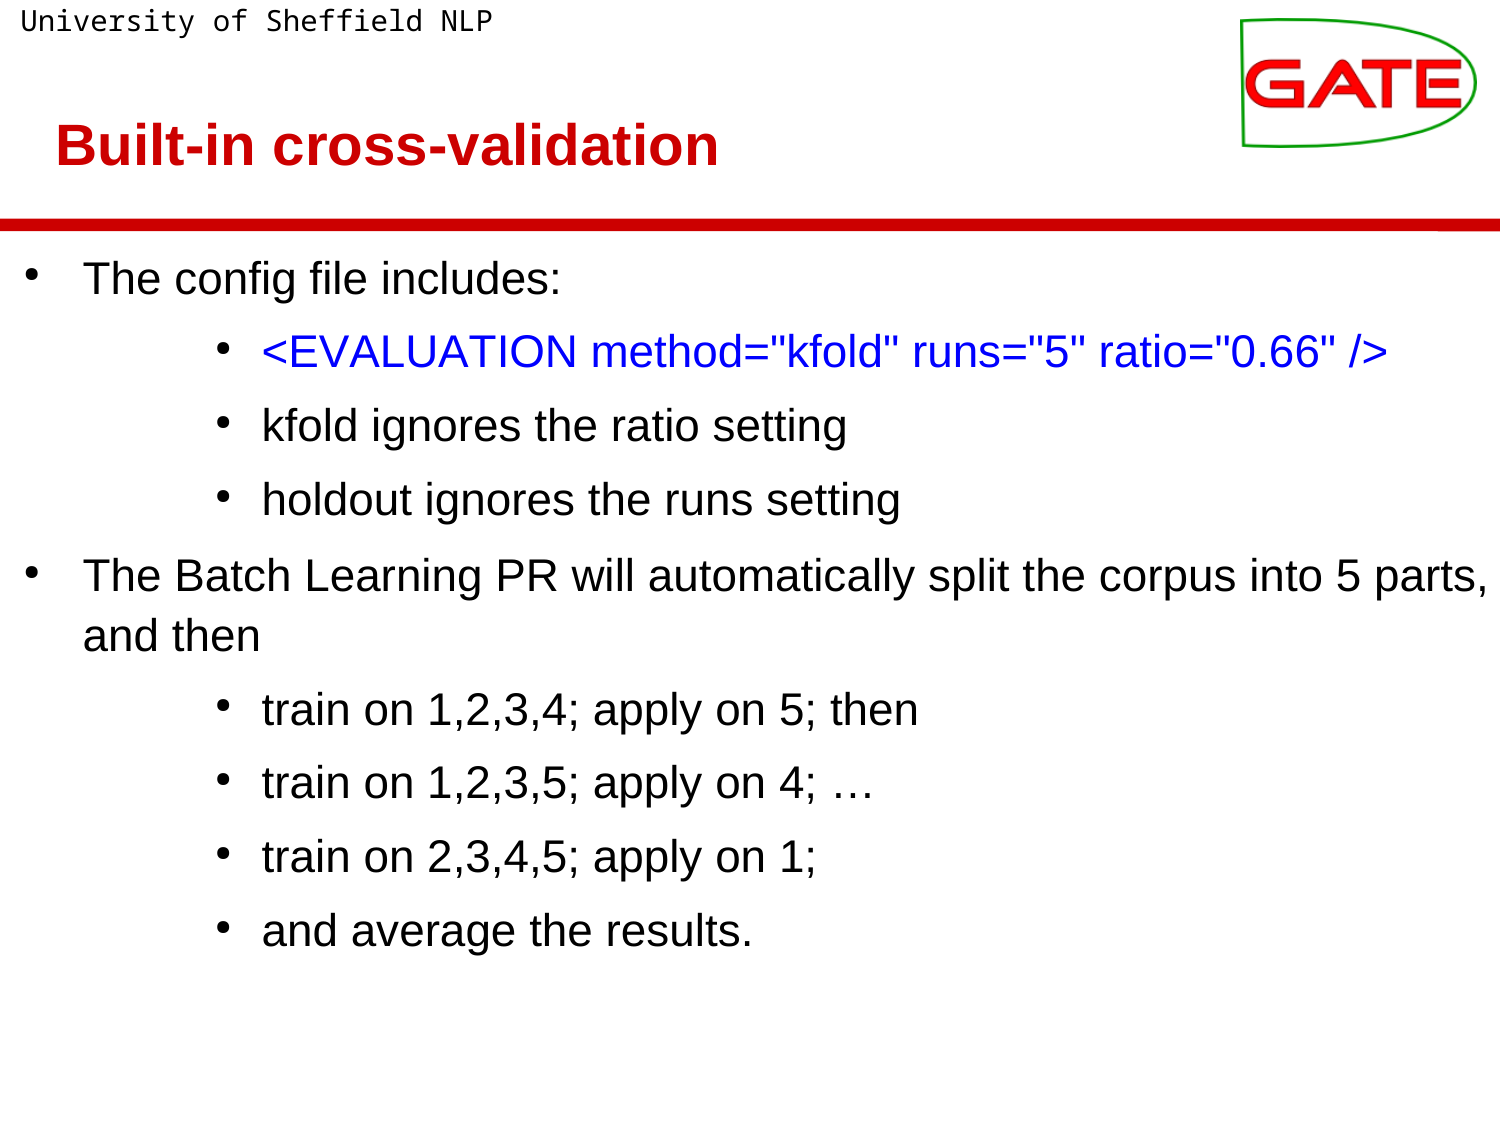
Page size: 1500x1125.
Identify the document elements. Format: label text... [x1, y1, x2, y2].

list The config file includes: <EVALUATION method="kfold" runs="5" ratio="0.66" /> kfold ignores the ratio setting holdout ignores the runs setting The Batch Learning PR will automatically split the corpus into 5 parts, and then train on 1,2,3,4; apply on 5; then train on 1,2,3,5; apply on 4; … train on 2,3,4,5; apply on 1; and average the results. [8, 236, 1500, 1125]
picture [1240, 18, 1477, 148]
title Built-in cross-validation [41, 37, 1391, 236]
